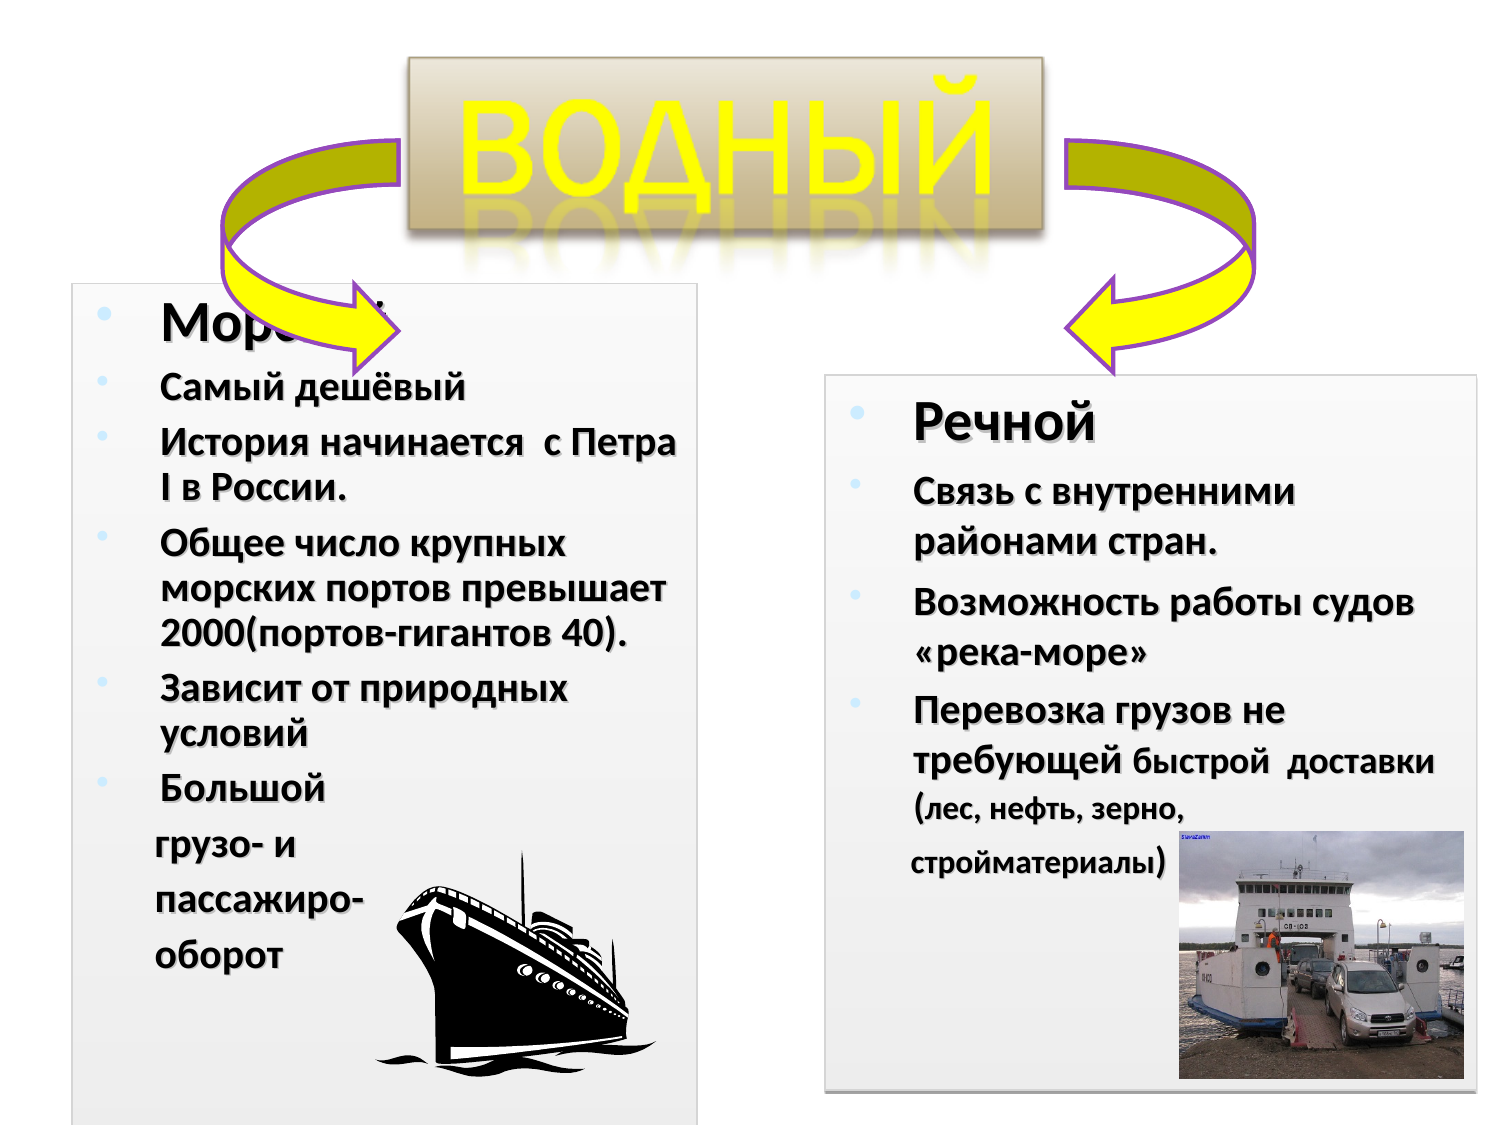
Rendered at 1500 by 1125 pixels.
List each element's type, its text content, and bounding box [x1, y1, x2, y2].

list Морской Самый дешёвый История начинается с Петра I в России. Общее число крупных морских портов превышает 2000(портов-гигантов 40). Зависит от природных условий Большой грузо- и пассажиро- оборот [71, 283, 697, 1125]
picture [375, 849, 657, 1079]
list Речной Связь с внутренними районами стран. Возможность работы судов «река-море» Перевозка грузов не требующей быстрой доставки (лес, нефть, зерно, стройматериалы) [824, 374, 1477, 1090]
picture [1179, 831, 1464, 1079]
text_box [222, 14, 1254, 382]
